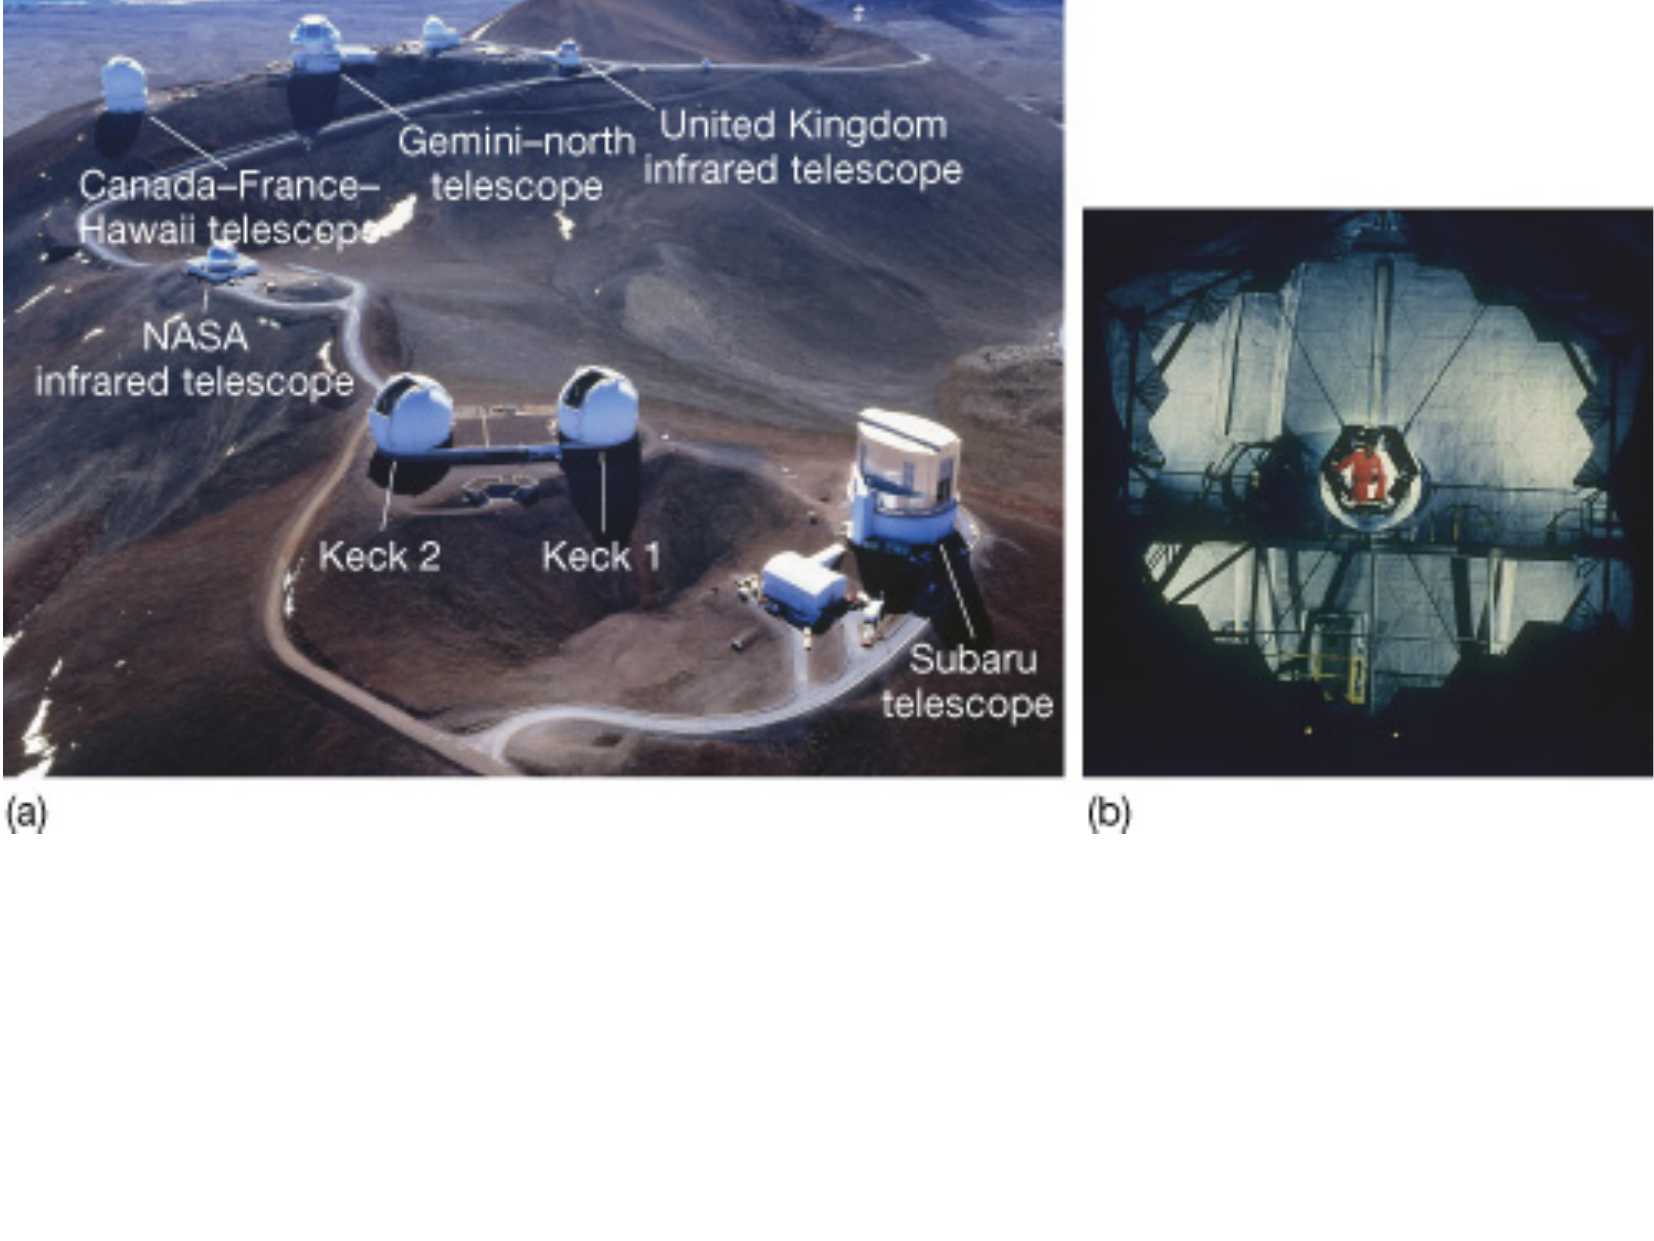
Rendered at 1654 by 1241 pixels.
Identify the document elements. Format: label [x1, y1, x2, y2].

picture [3, 0, 1654, 834]
